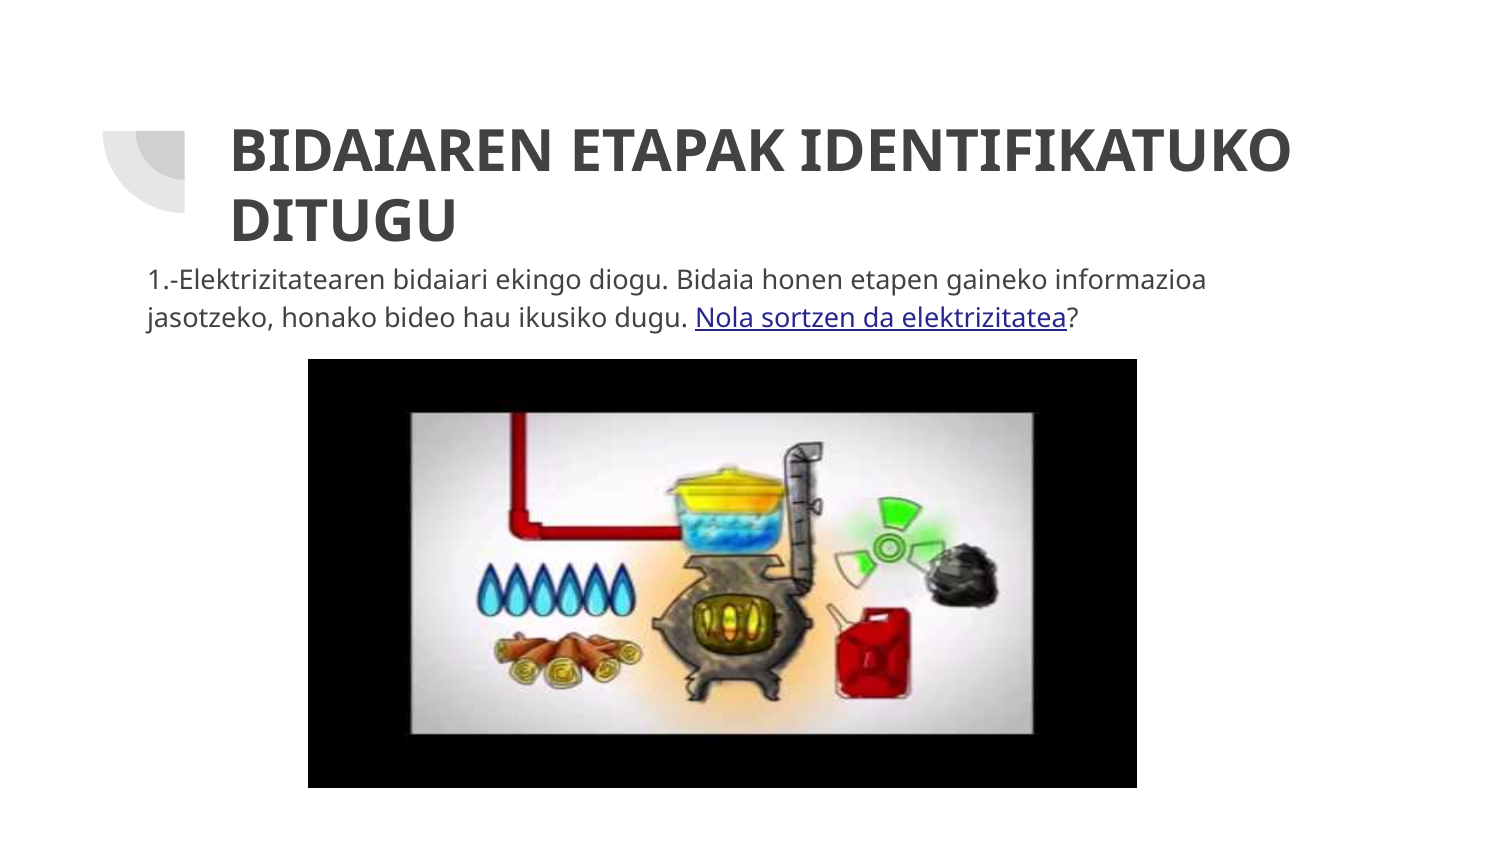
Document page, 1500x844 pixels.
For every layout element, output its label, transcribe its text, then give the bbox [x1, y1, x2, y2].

list 1.-Elektrizitatearen bidaiari ekingo diogu. Bidaia honen etapen gaineko informazioa jasotzeko, honako bideo hau ikusiko dugu. Nola sortzen da elektrizitatea? [132, 242, 1313, 800]
picture [308, 359, 1137, 788]
title BIDAIAREN ETAPAK IDENTIFIKATUKO DITUGU [213, 98, 1368, 263]
